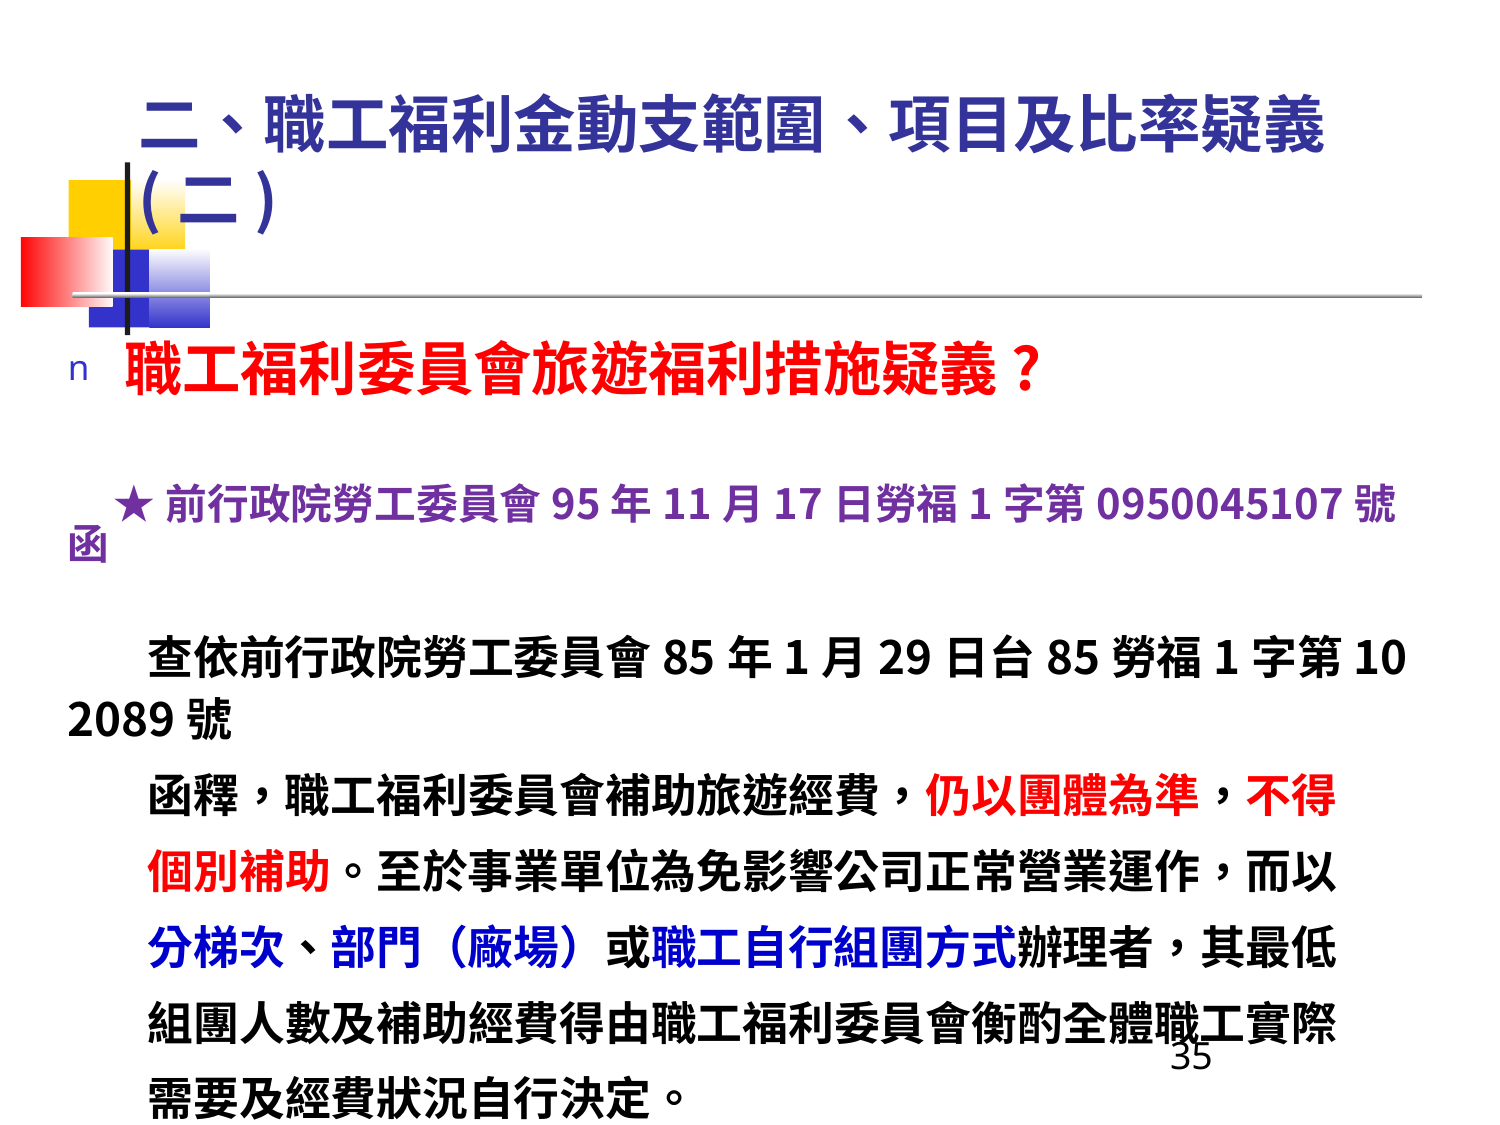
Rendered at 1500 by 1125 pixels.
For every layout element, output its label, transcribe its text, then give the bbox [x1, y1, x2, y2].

slide_number <編號> [1155, 1024, 1468, 1100]
title 二、職工福利金動支範圍、項目及比率疑義(二) [123, 78, 1453, 236]
list 職工福利委員會旅遊福利措施疑義? ★前行政院勞工委員會95年11月17日勞福1字第0950045107號函 查依前行政院勞工委員會85年1月29日台85勞福1字第102089號 函釋，職工福利委員會補助旅遊經費，仍以團體為準，不得 個別補助。至於事業單位為免影響公司正常營業運作，而以 分梯次、部門（廠場）或職工自行組團方式辦理者，其最低 組團人數及補助經費得由職工福利委員會衡酌全體職工實際 需要及經費狀況自行決定。 [53, 338, 1447, 1057]
